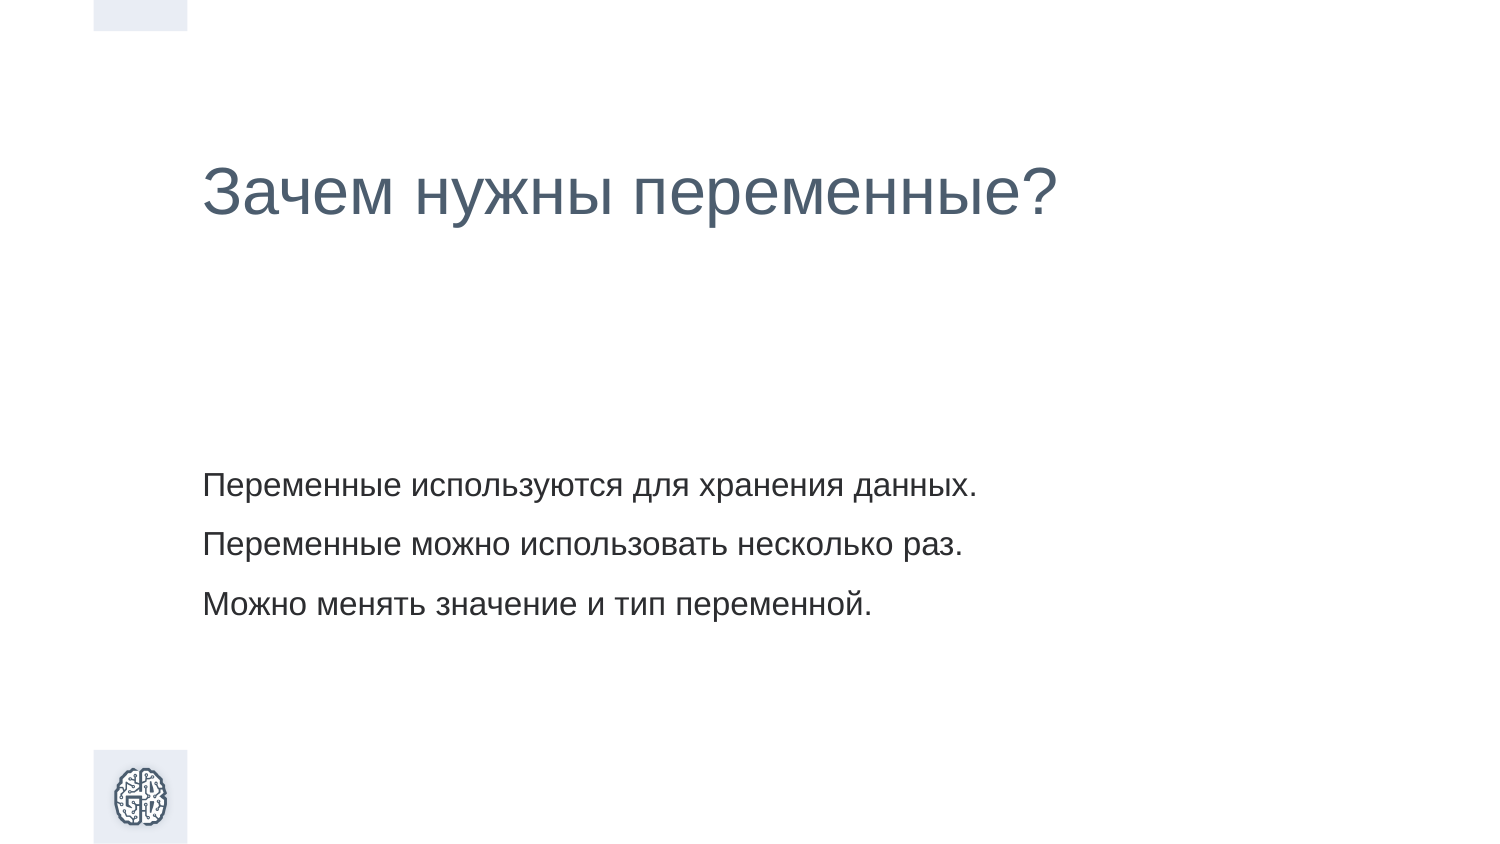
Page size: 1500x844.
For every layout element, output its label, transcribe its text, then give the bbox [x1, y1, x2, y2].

text_box Зачем нужны переменные? [187, 93, 1312, 282]
text_box Переменные используются для хранения данных. Переменные можно использовать несколько раз. Можно менять значение и тип переменной. [187, 347, 1312, 718]
picture [106, 760, 175, 834]
